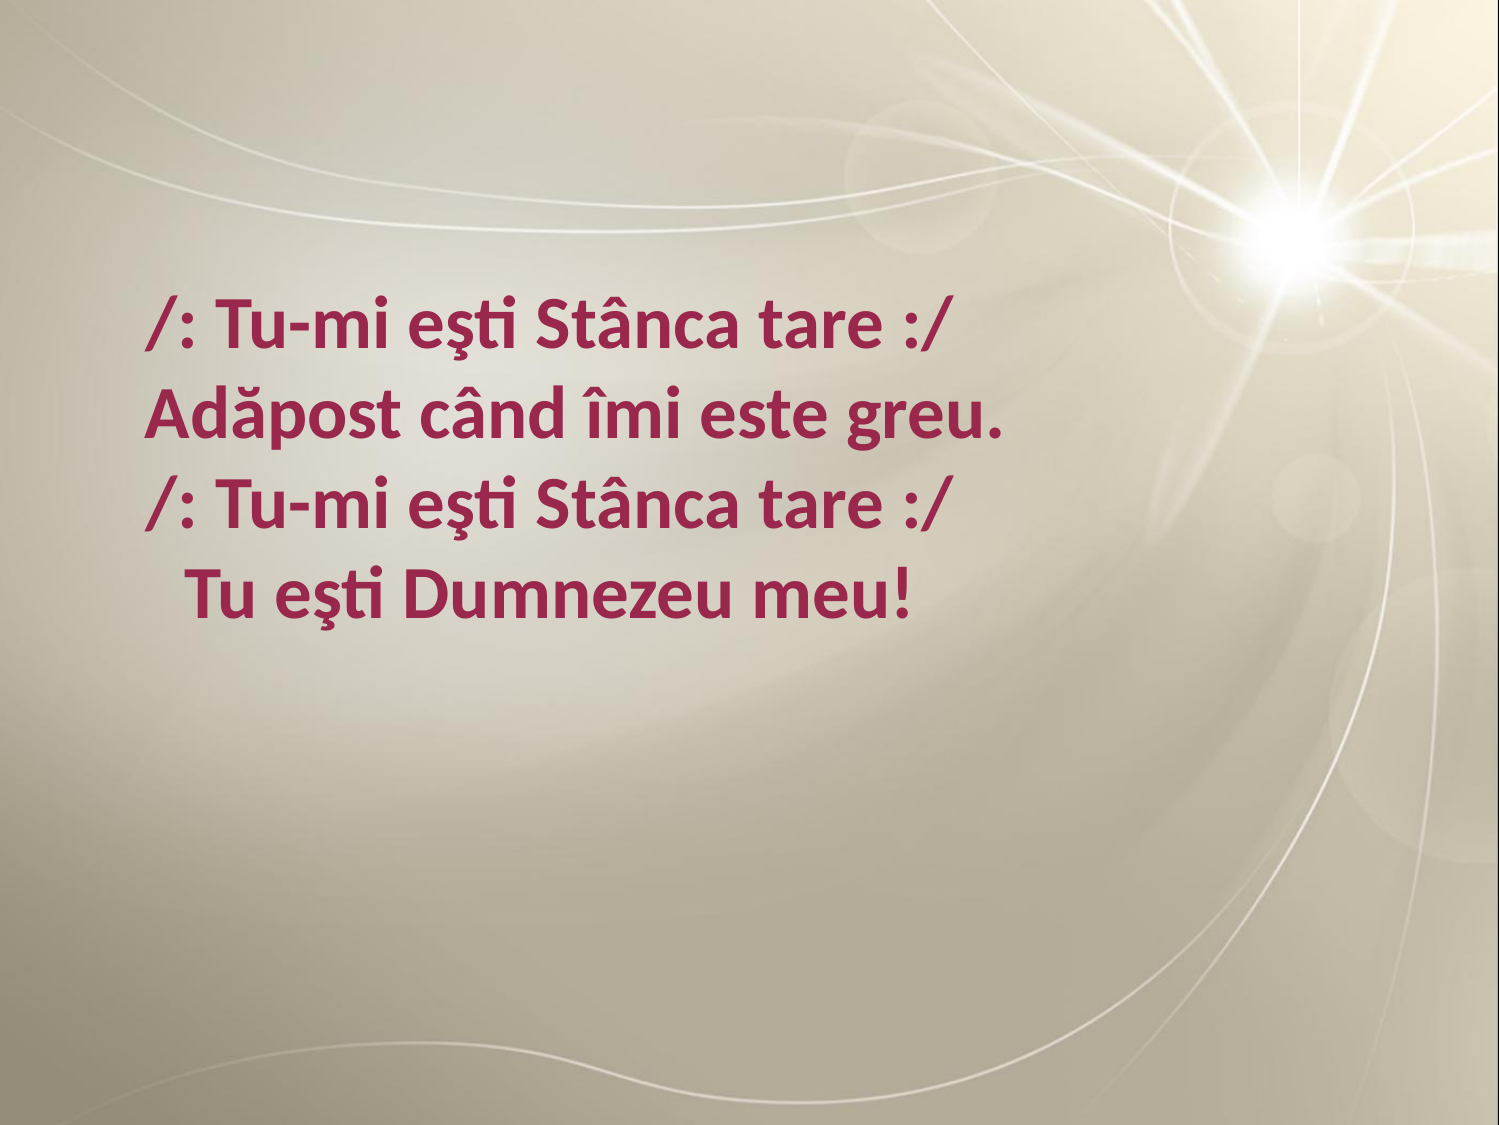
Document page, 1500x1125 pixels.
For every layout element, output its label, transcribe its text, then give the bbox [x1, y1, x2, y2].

title /: Tu-mi eşti Stânca tare :/ Adăpost când îmi este greu. /: Tu-mi eşti Stânca tare :/ Tu eşti Dumnezeu meu! [0, 47, 1101, 860]
picture [0, 0, 1499, 1125]
